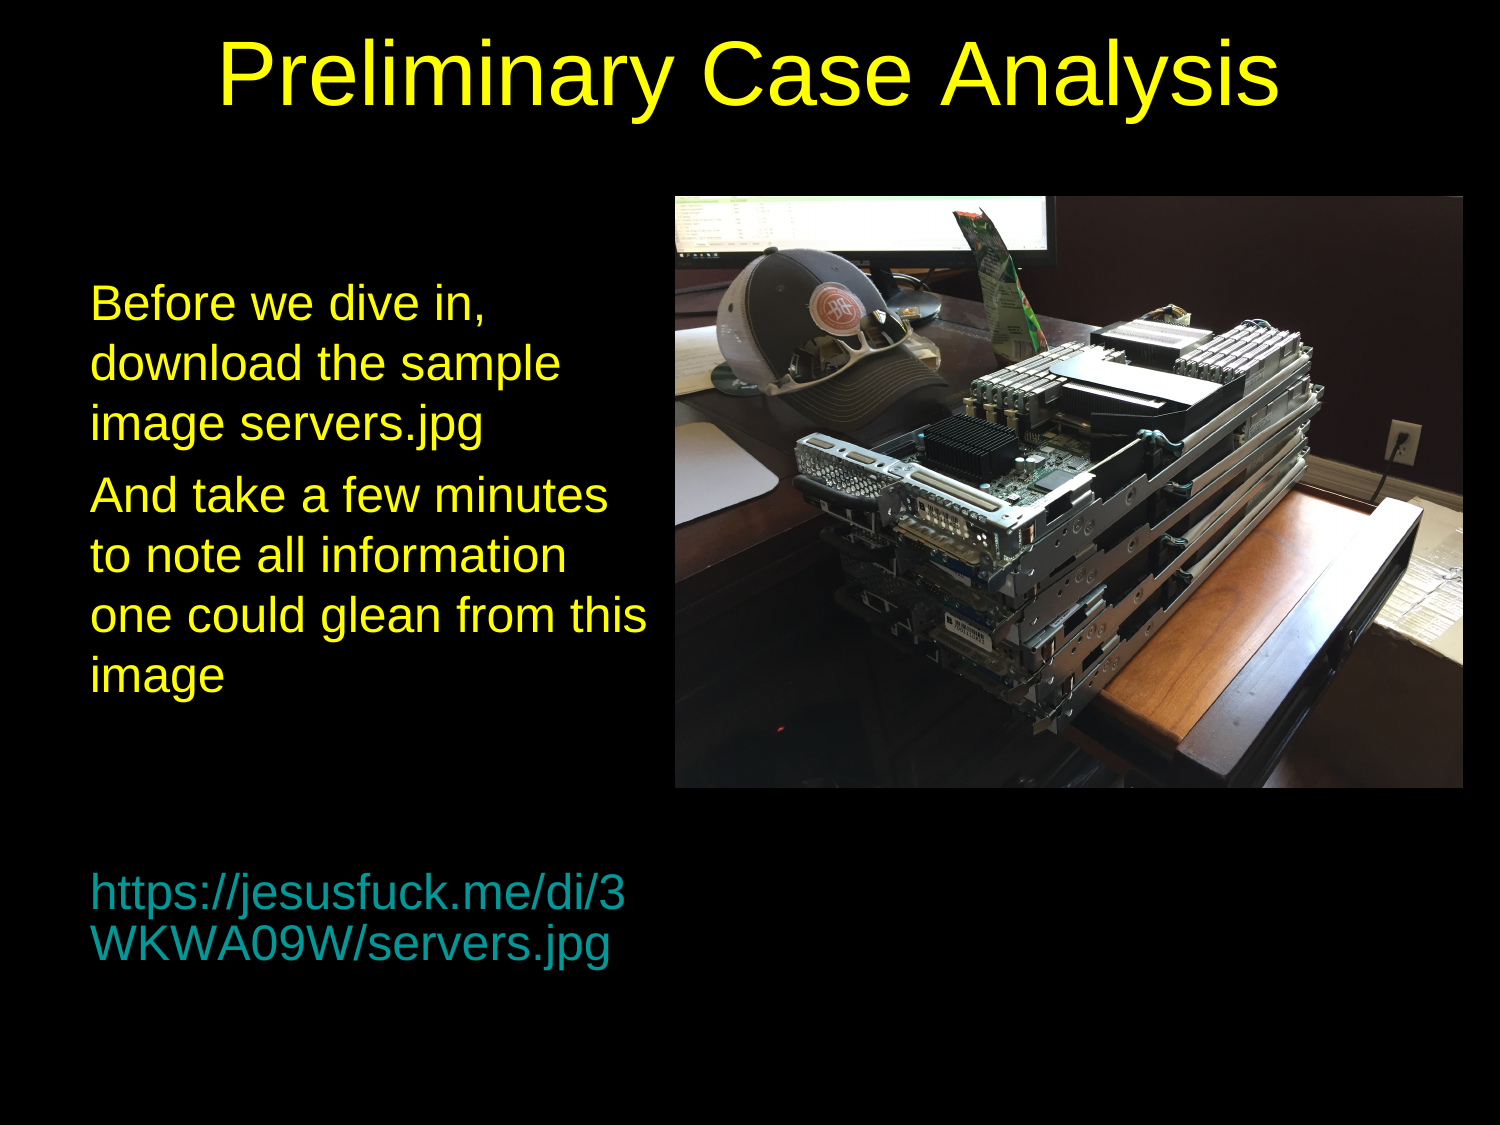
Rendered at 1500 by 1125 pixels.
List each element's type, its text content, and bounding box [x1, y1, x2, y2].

picture [675, 196, 1463, 788]
list Before we dive in, download the sample image servers.jpg And take a few minutes to note all information one could glean from this image https://jesusfuck.me/di/3WKWA09W/servers.jpg [75, 262, 676, 1006]
title Preliminary Case Analysis [75, 0, 1426, 163]
